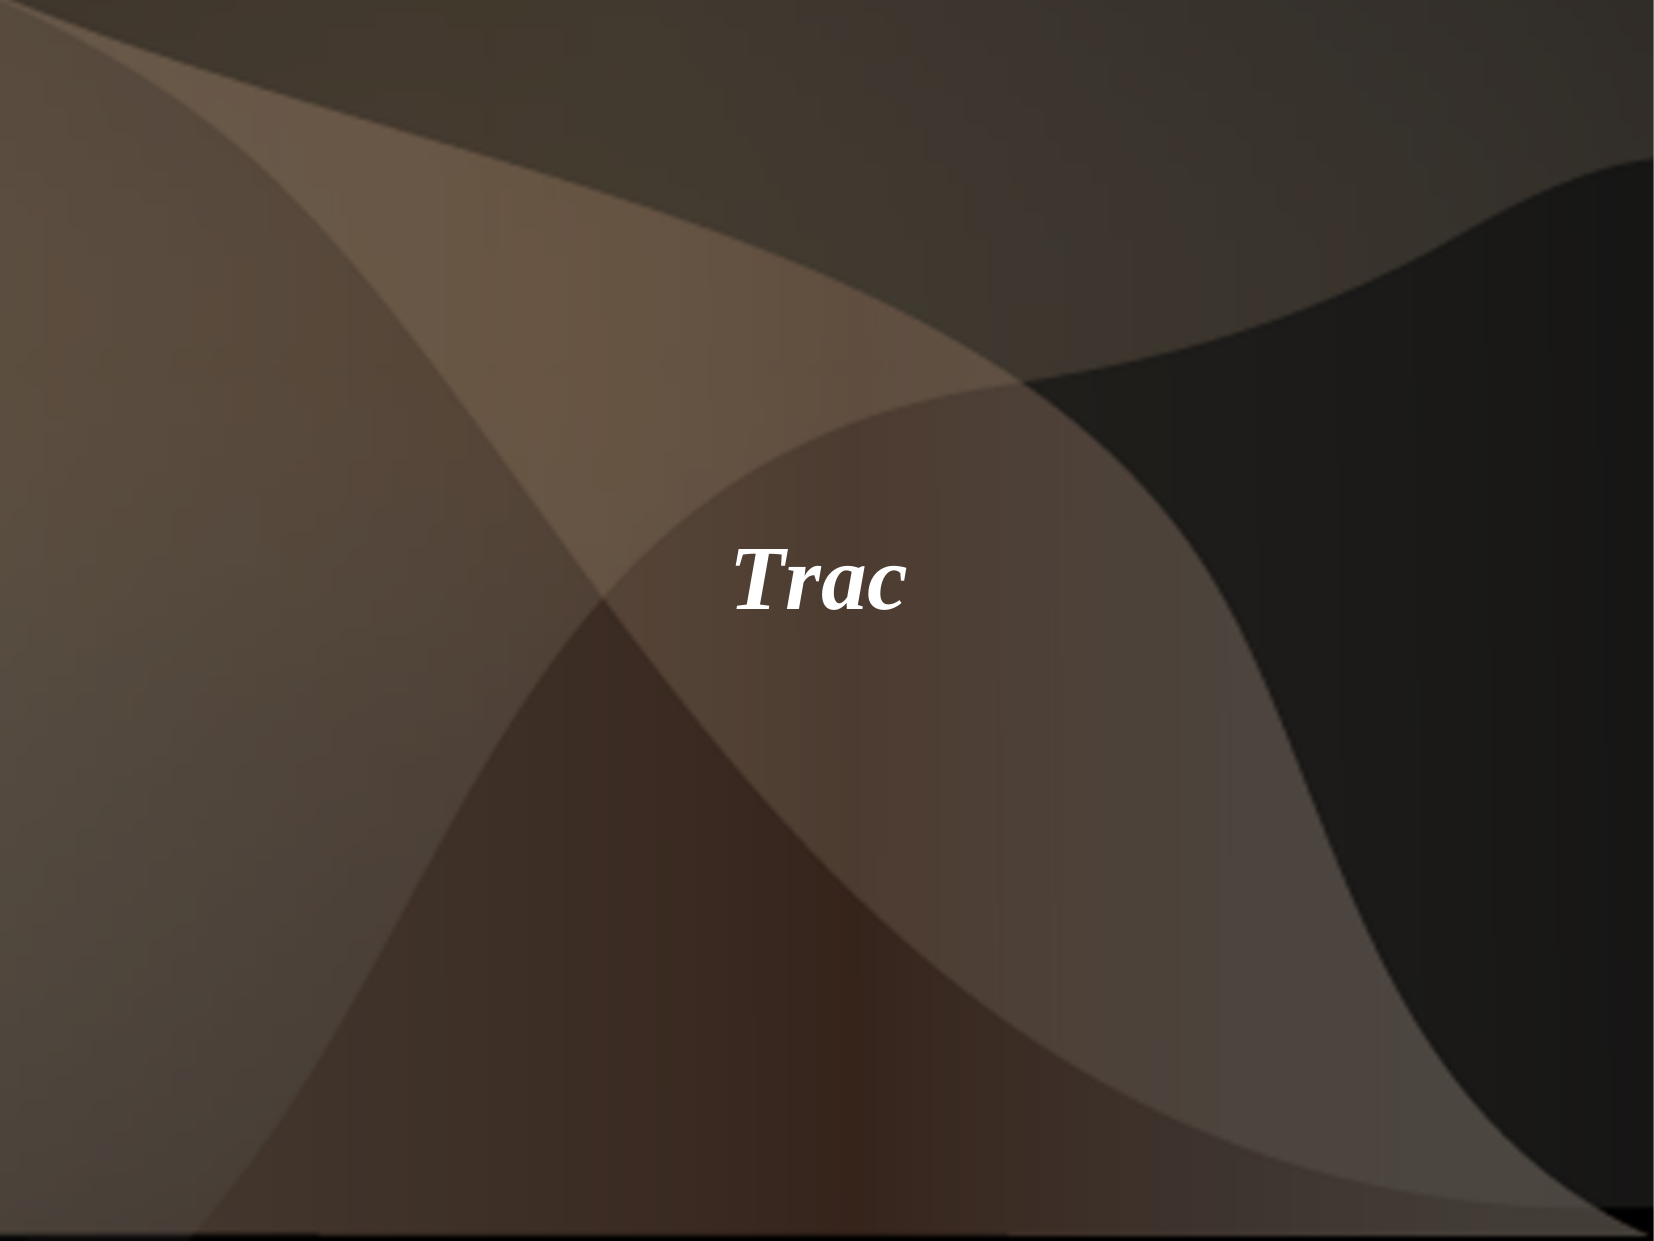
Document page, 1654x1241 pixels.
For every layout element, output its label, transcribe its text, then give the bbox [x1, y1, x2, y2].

title Trac [75, 482, 1564, 676]
picture [0, 0, 1654, 1241]
